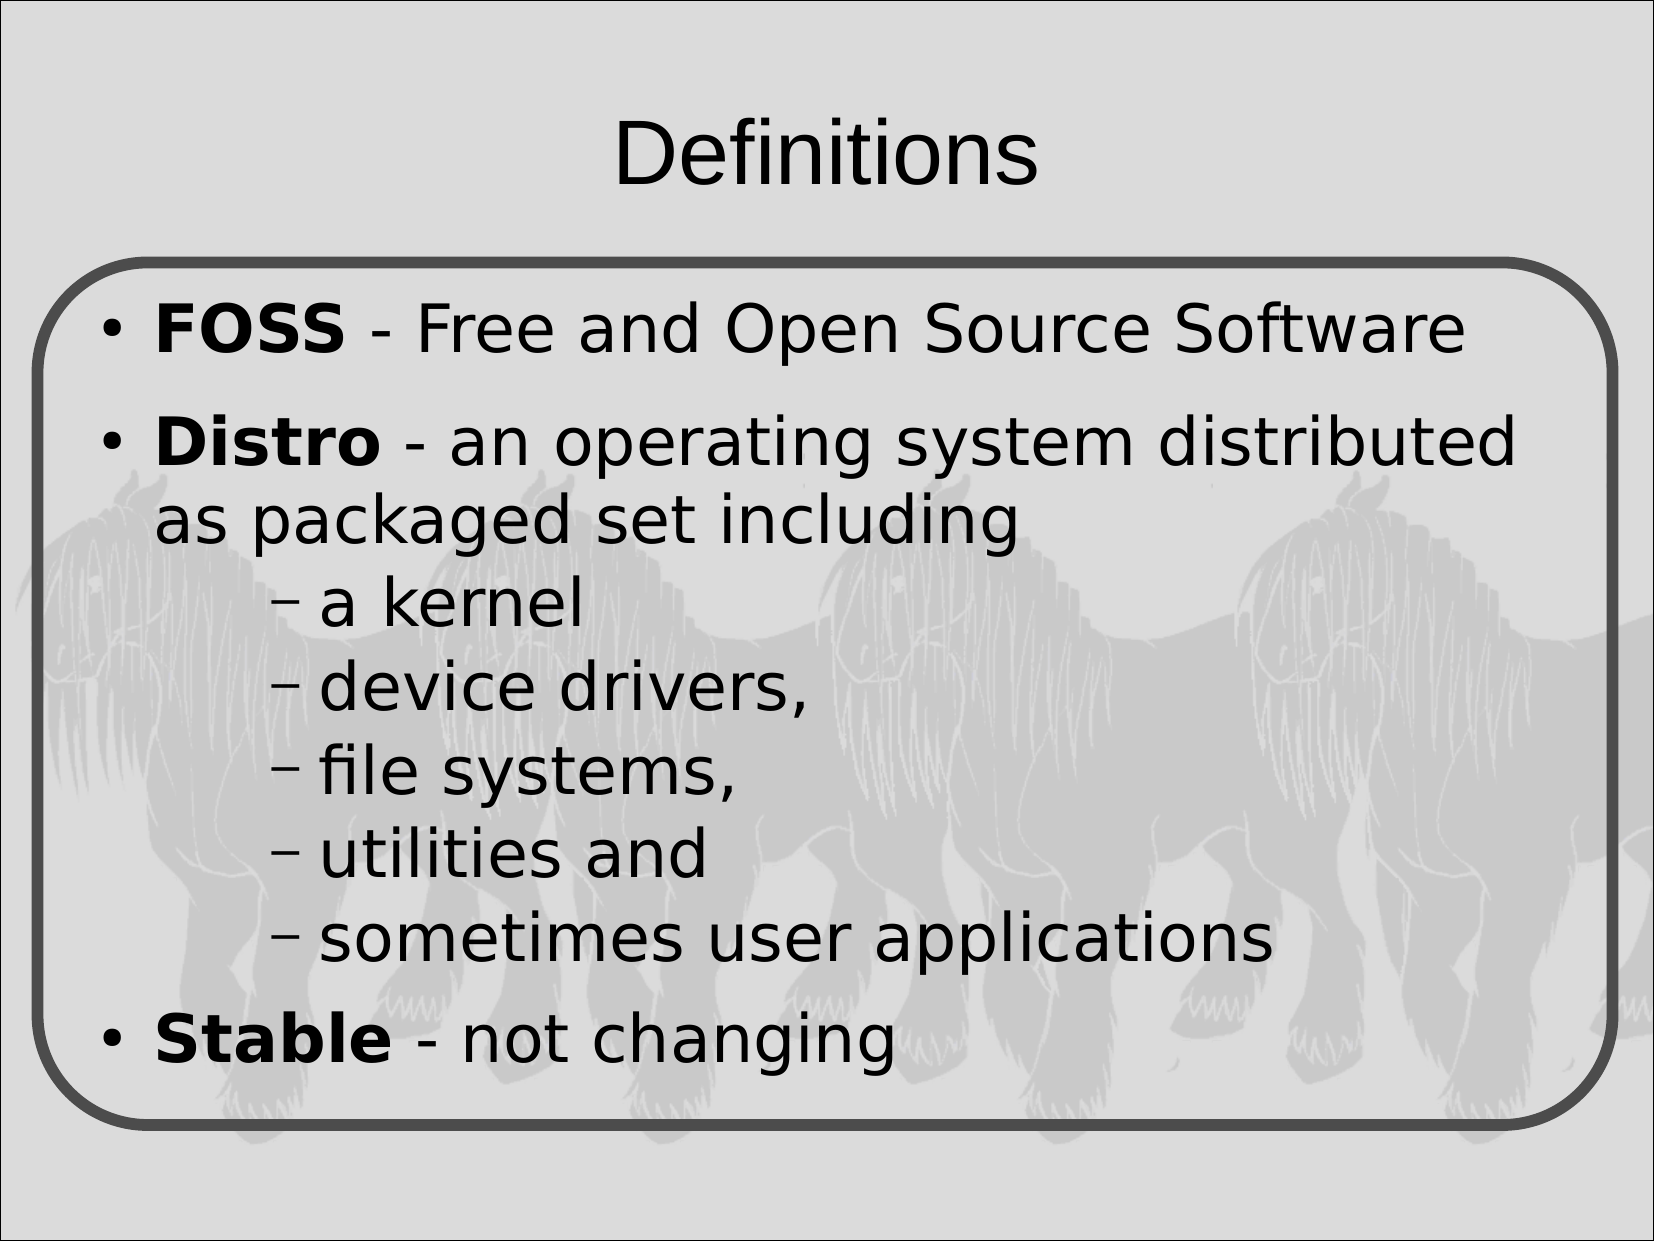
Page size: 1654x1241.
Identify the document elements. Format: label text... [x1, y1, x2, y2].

title Definitions [82, 49, 1571, 257]
list FOSS - Free and Open Source Software Distro - an operating system distributed as packaged set including a kernel device drivers, file systems, utilities and sometimes user applications Stable - not changing [82, 290, 1571, 1109]
